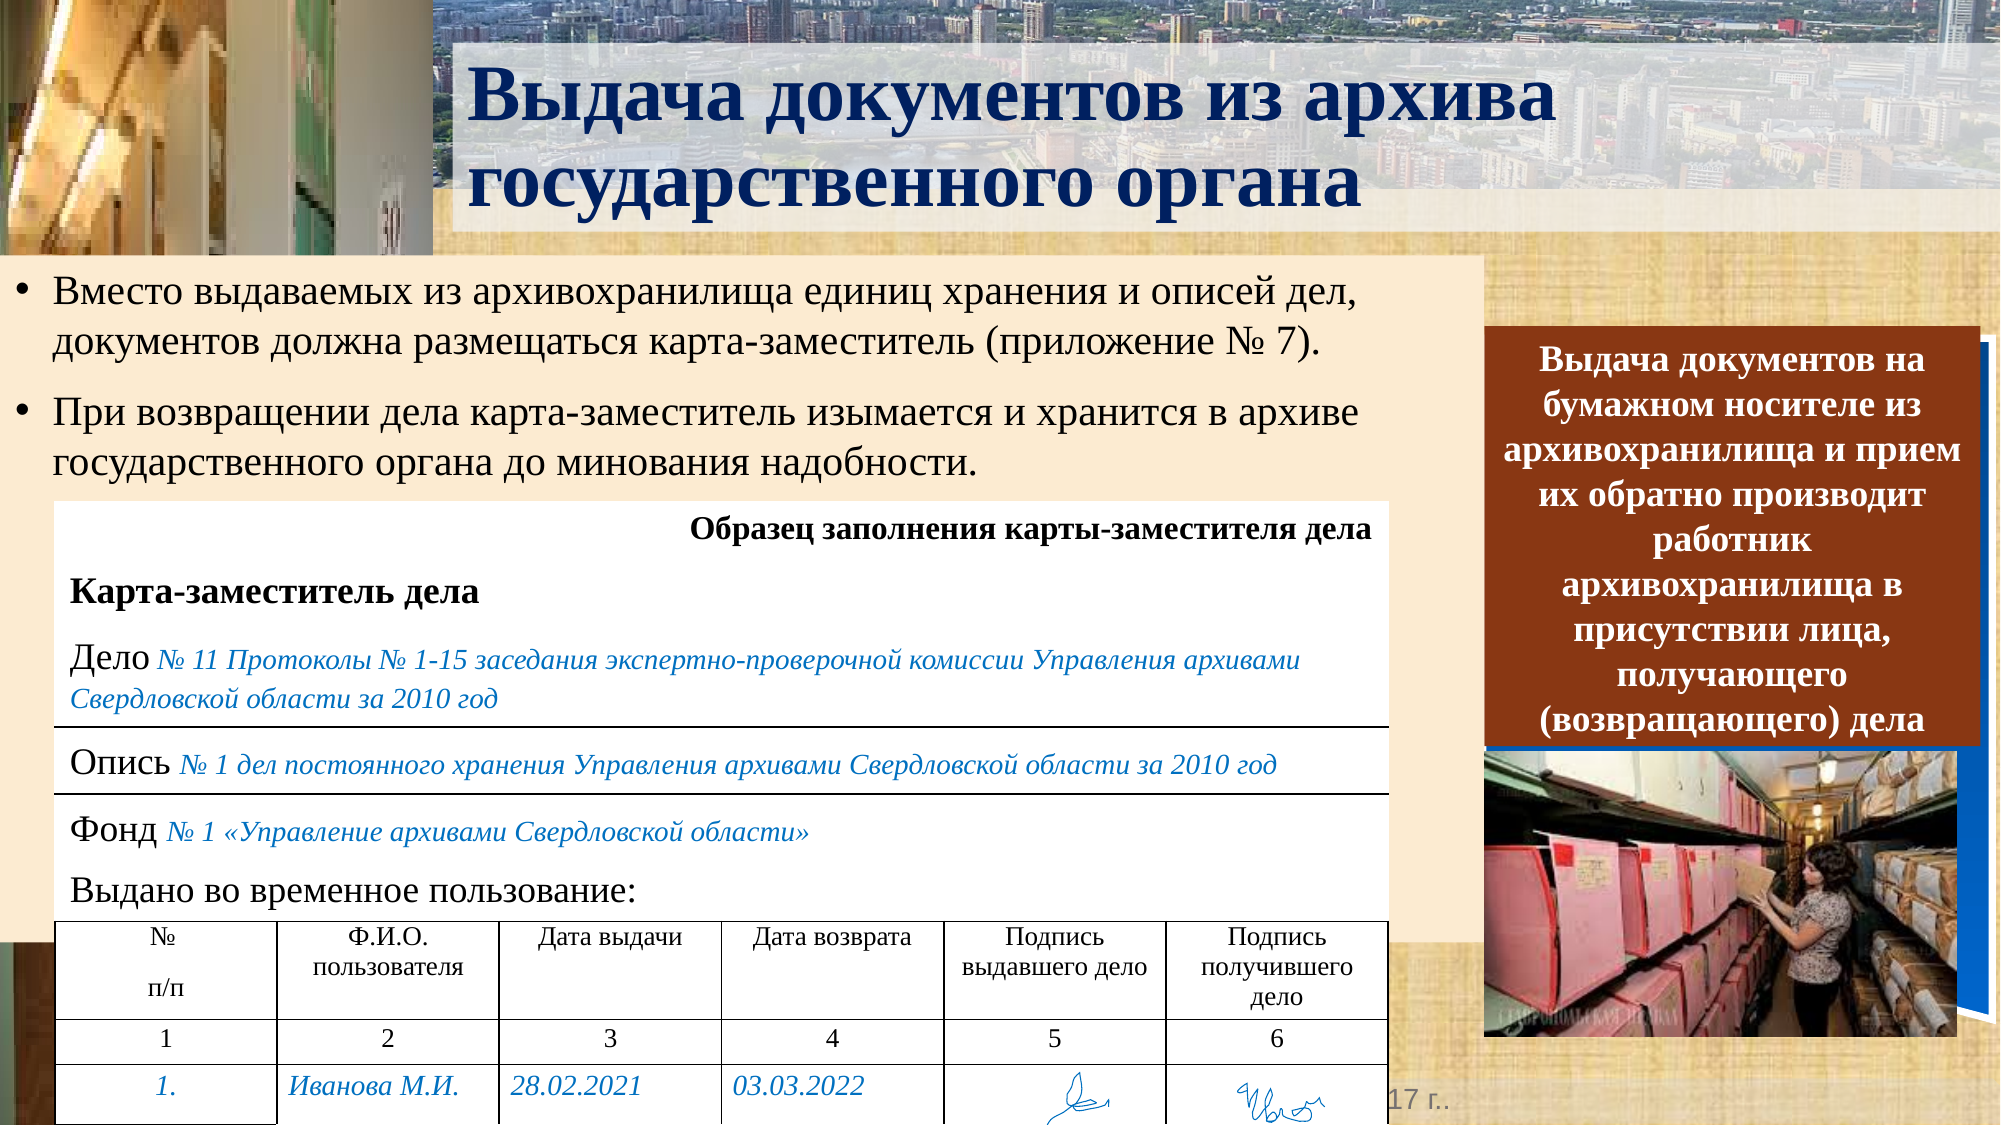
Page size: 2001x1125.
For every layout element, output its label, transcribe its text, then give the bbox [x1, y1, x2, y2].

table_cell [722, 565, 943, 622]
table_cell Иванова М.И. [278, 1065, 498, 1124]
table_cell [1167, 862, 1387, 921]
list Вместо выдаваемых из архивохранилища единиц хранения и описей дел, документов должна размещаться карта-заместитель (приложение № 7). При возвращении дела карта-заместитель изымается и хранится в архиве государственного органа до минования надобности. [0, 255, 1485, 943]
picture [0, 943, 54, 1125]
table_cell [1167, 565, 1387, 622]
title Выдача документов из архива государственного органа [452, 42, 2000, 232]
table_cell Карта-заместитель дела [56, 565, 498, 622]
table_cell Дата возврата [722, 922, 943, 1019]
table_cell [945, 862, 1165, 921]
table_cell [945, 1065, 1165, 1124]
table_cell 3 [500, 1020, 721, 1064]
table_cell [500, 565, 721, 622]
table_cell 6 [1167, 1020, 1387, 1064]
table_cell 5 [945, 1020, 1165, 1064]
table_cell Дело № 11 Протоколы № 1-15 заседания экспертно-проверочной комиссии Управления архивами Свердловской области за 2010 год [56, 624, 1387, 726]
picture [0, 0, 2001, 1086]
table_cell Выдано во временное пользование: [56, 862, 721, 921]
text_box Выдача документов на бумажном носителе из архивохранилища и прием их обратно производит работник архивохранилища в присутствии лица, получающего (возвращающего) дела [1485, 326, 1981, 747]
table_header [56, 503, 498, 560]
table_cell [722, 862, 943, 921]
table_cell 1. [56, 1065, 276, 1124]
text_box Резкие колебания (сезонные и в течении одних суток) температуры (+/- 5 С) и относительной влажности воздуха (+/- 10%) не допускаются. [1013, 0, 1320, 42]
table_cell № п/п [56, 922, 276, 1019]
table_cell Фонд № 1 «Управление архивами Свердловской области» [56, 795, 1387, 860]
table_cell 03.03.2022 [722, 1065, 943, 1124]
table_cell 2 [278, 1020, 498, 1064]
table_cell [1068, 1075, 1081, 1104]
table_cell Опись № 1 дел постоянного хранения Управления архивами Свердловской области за 2010 год [56, 728, 1387, 793]
table_cell Подпись получившего дело [1167, 922, 1387, 1019]
table_cell 28.02.2021 [500, 1065, 721, 1124]
table_header Образец заполнения карты-заместителя дела [500, 503, 1387, 560]
table_cell [945, 565, 1165, 622]
table_cell 1 [56, 1020, 276, 1064]
table_cell [1167, 1065, 1387, 1124]
table_cell Подпись выдавшего дело [945, 922, 1165, 1019]
table_cell 4 [722, 1020, 943, 1064]
table_cell Ф.И.О. пользователя [278, 922, 498, 1019]
table_cell Дата выдачи [500, 922, 721, 1019]
